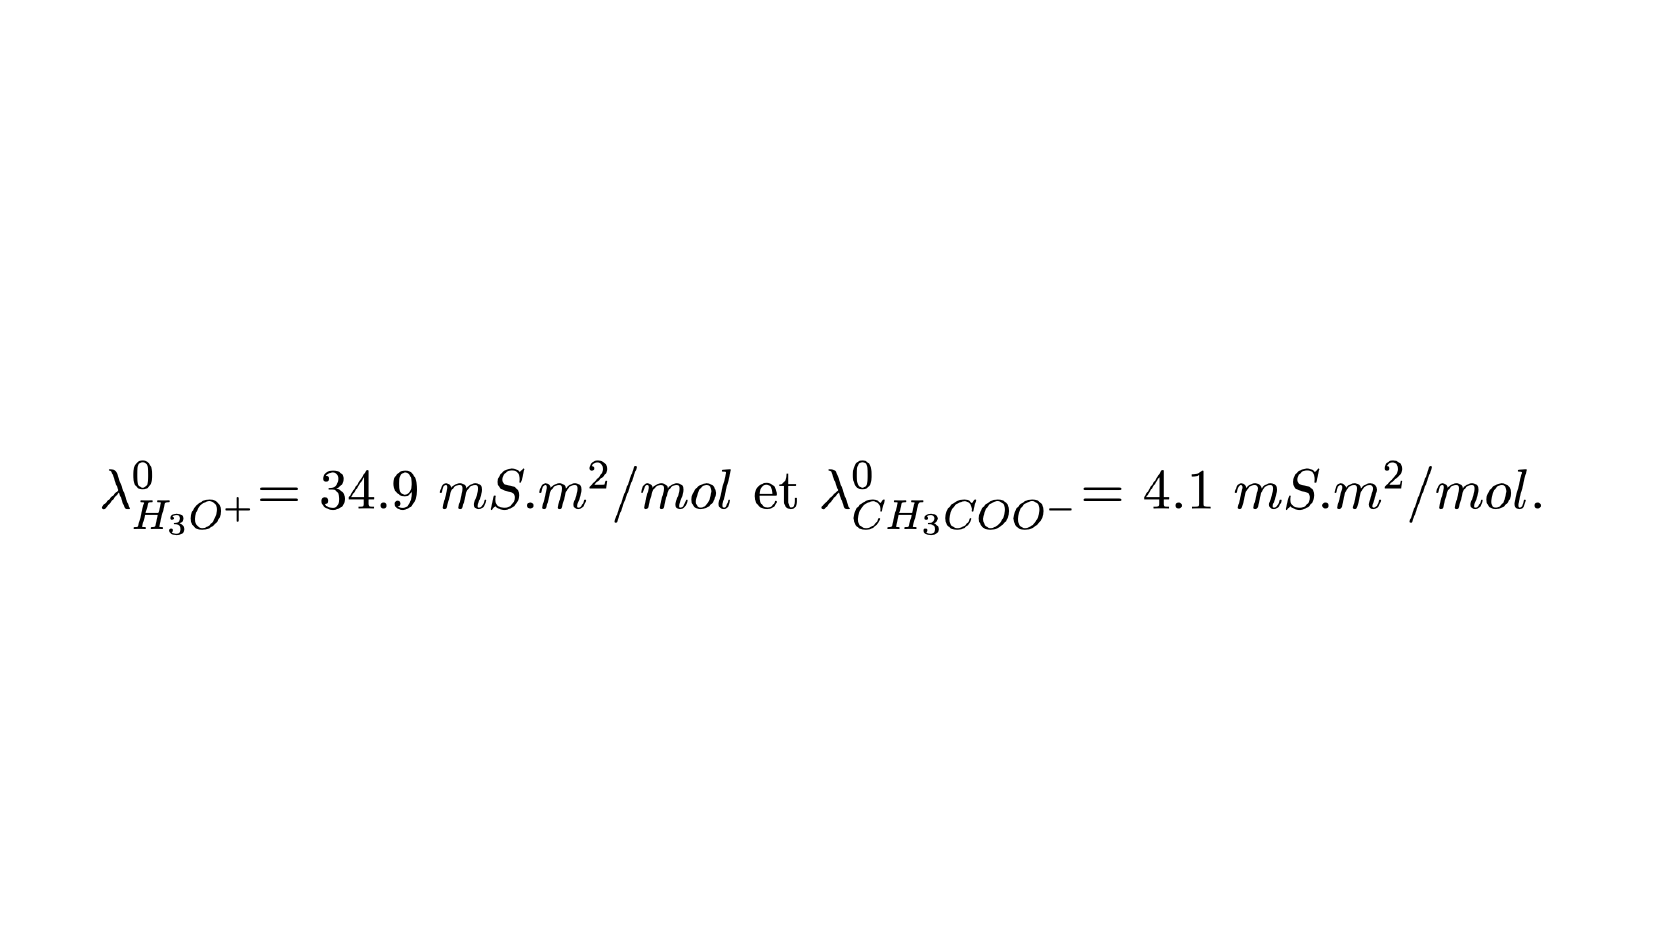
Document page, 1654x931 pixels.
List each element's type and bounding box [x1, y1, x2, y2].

picture [82, 435, 1571, 539]
